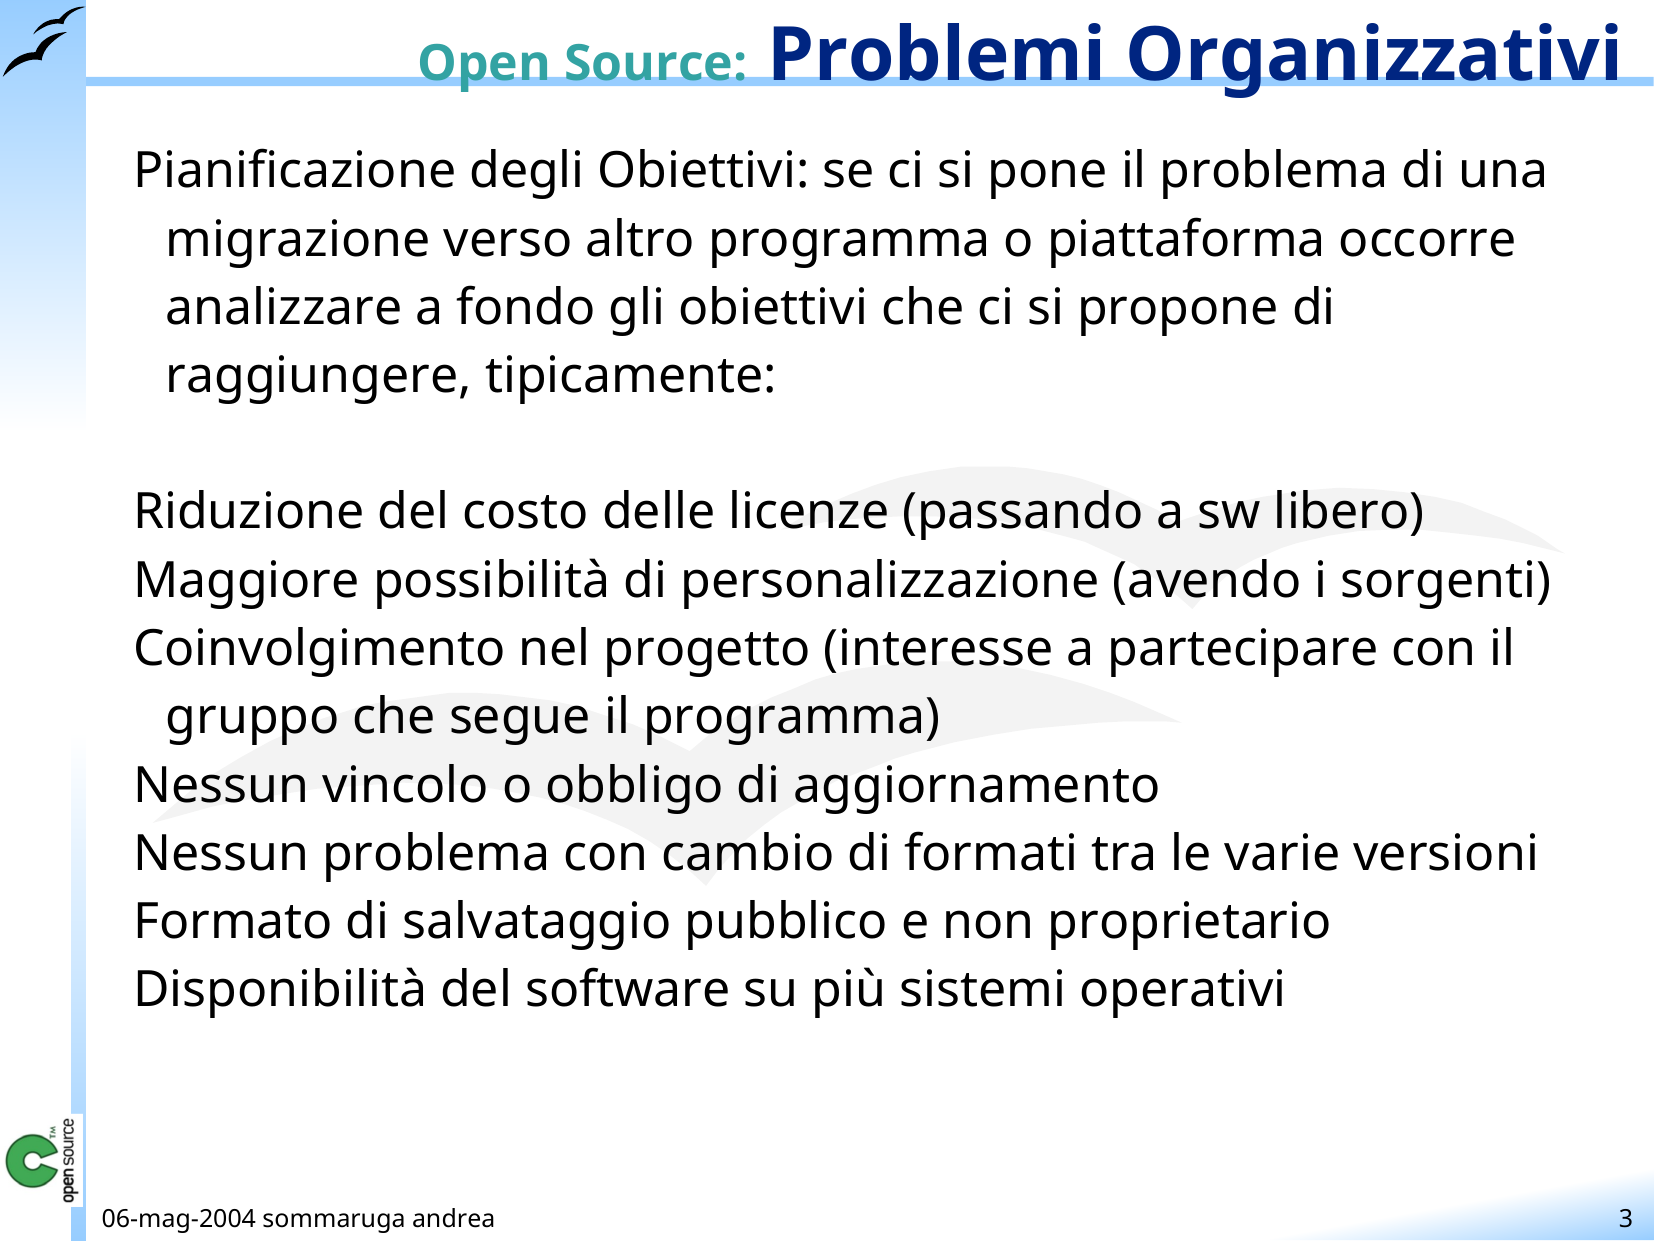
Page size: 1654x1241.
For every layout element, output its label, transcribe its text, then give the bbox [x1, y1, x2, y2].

title Open Source: Problemi Organizzativi [85, 0, 1654, 104]
picture [1, 1115, 83, 1207]
list Pianificazione degli Obiettivi: se ci si pone il problema di una migrazione verso altro programma o piattaforma occorre analizzare a fondo gli obiettivi che ci si propone di raggiungere, tipicamente: Riduzione del costo delle licenze (passando a sw libero) Maggiore possibilità di personalizzazione (avendo i sorgenti) Coinvolgimento nel progetto (interesse a partecipare con il gruppo che segue il programma) Nessun vincolo o obbligo di aggiornamento Nessun problema con cambio di formati tra le varie versioni Formato di salvataggio pubblico e non proprietario Disponibilità del software su più sistemi operativi [85, 134, 1628, 1163]
